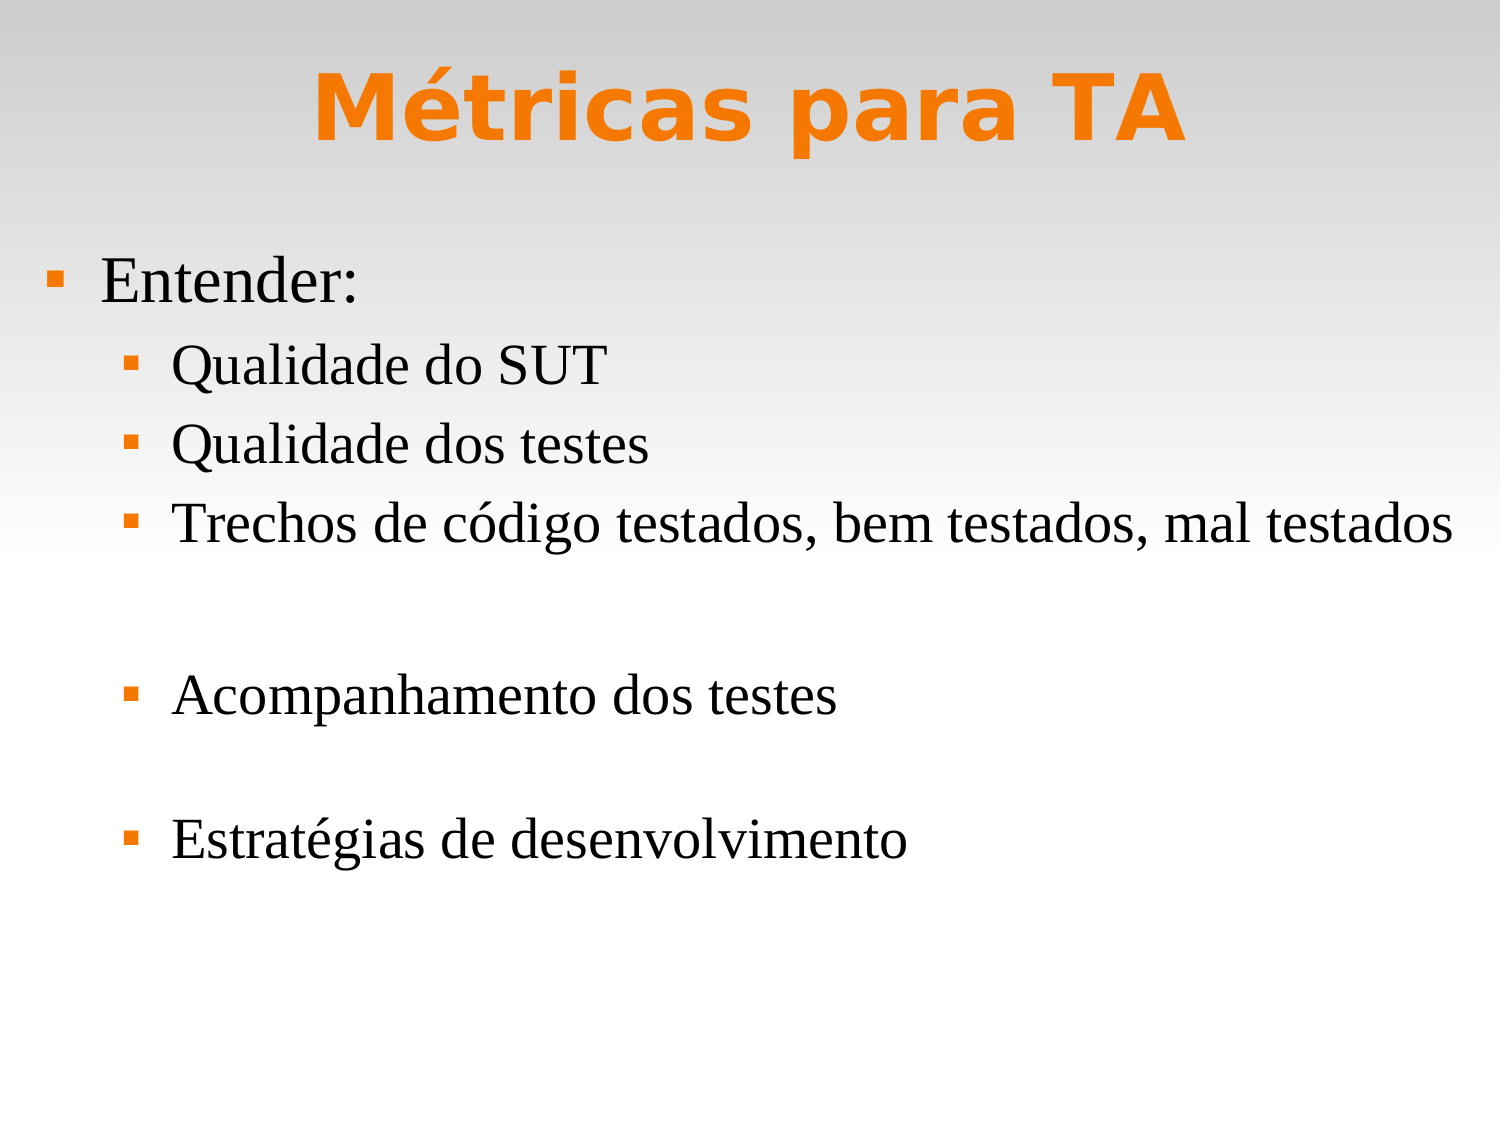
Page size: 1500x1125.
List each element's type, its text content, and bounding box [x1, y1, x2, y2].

list Entender: Qualidade do SUT Qualidade dos testes Trechos de código testados, bem testados, mal testados Acompanhamento dos testes Estratégias de desenvolvimento [29, 243, 1469, 1073]
title Métricas para TA [29, 38, 1469, 180]
